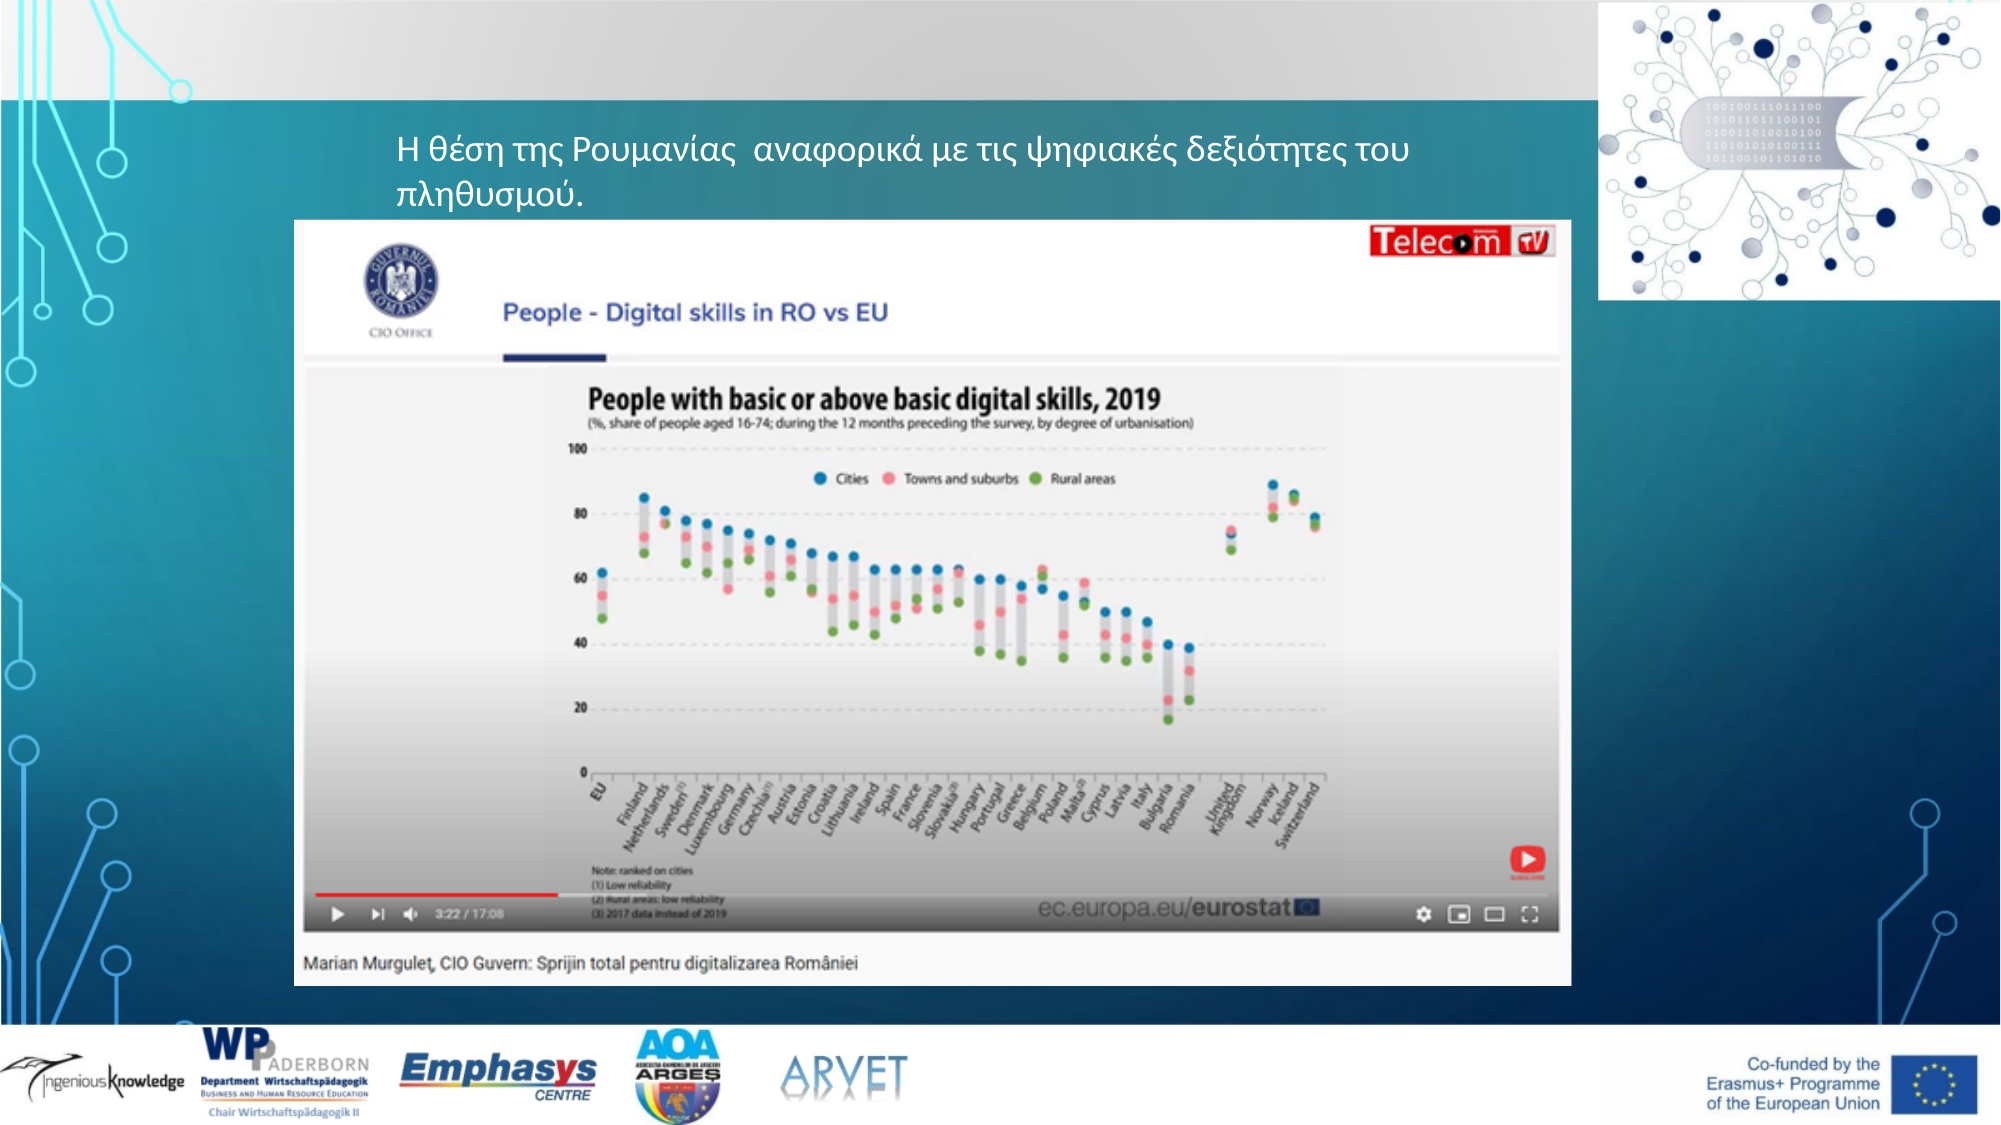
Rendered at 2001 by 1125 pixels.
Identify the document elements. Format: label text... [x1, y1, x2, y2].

picture [0, 0, 2001, 1125]
text_box Η θέση της Ρουμανίας αναφορικά με τις ψηφιακές δεξιότητες του πληθυσμού. [381, 115, 1554, 218]
